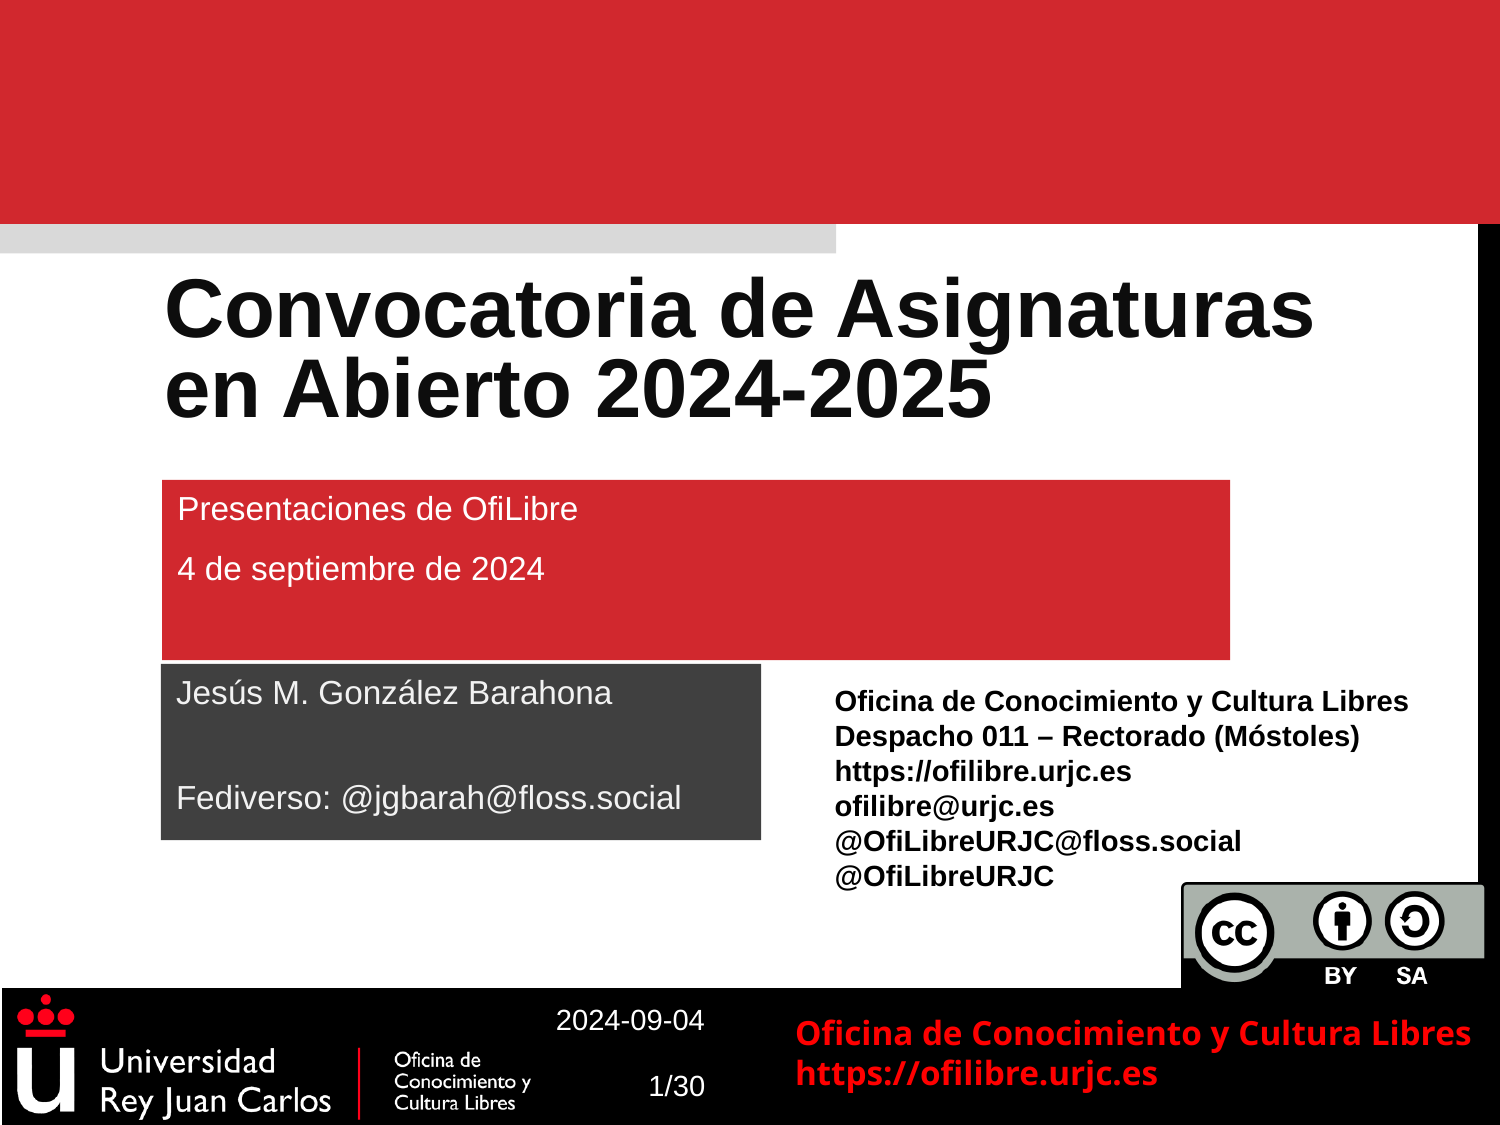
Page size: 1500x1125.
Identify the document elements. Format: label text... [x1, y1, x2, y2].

picture [1181, 882, 1486, 991]
text_box Jesús M. González Barahona Fediverso: @jgbarah@floss.social [160, 663, 762, 841]
text_box [0, 0, 1500, 224]
text_box Convocatoria de Asignaturas en Abierto 2024-2025 [149, 179, 1382, 521]
text_box Presentaciones de OfiLibre 4 de septiembre de 2024 [162, 479, 1231, 661]
picture [17, 994, 531, 1120]
text_box Oficina de Conocimiento y Cultura Libres Despacho 011 – Rectorado (Móstoles) https://ofilibre.urjc.es ofilibre@urjc.es @OfiLibreURJC@floss.social @OfiLibreURJC [819, 675, 1441, 901]
